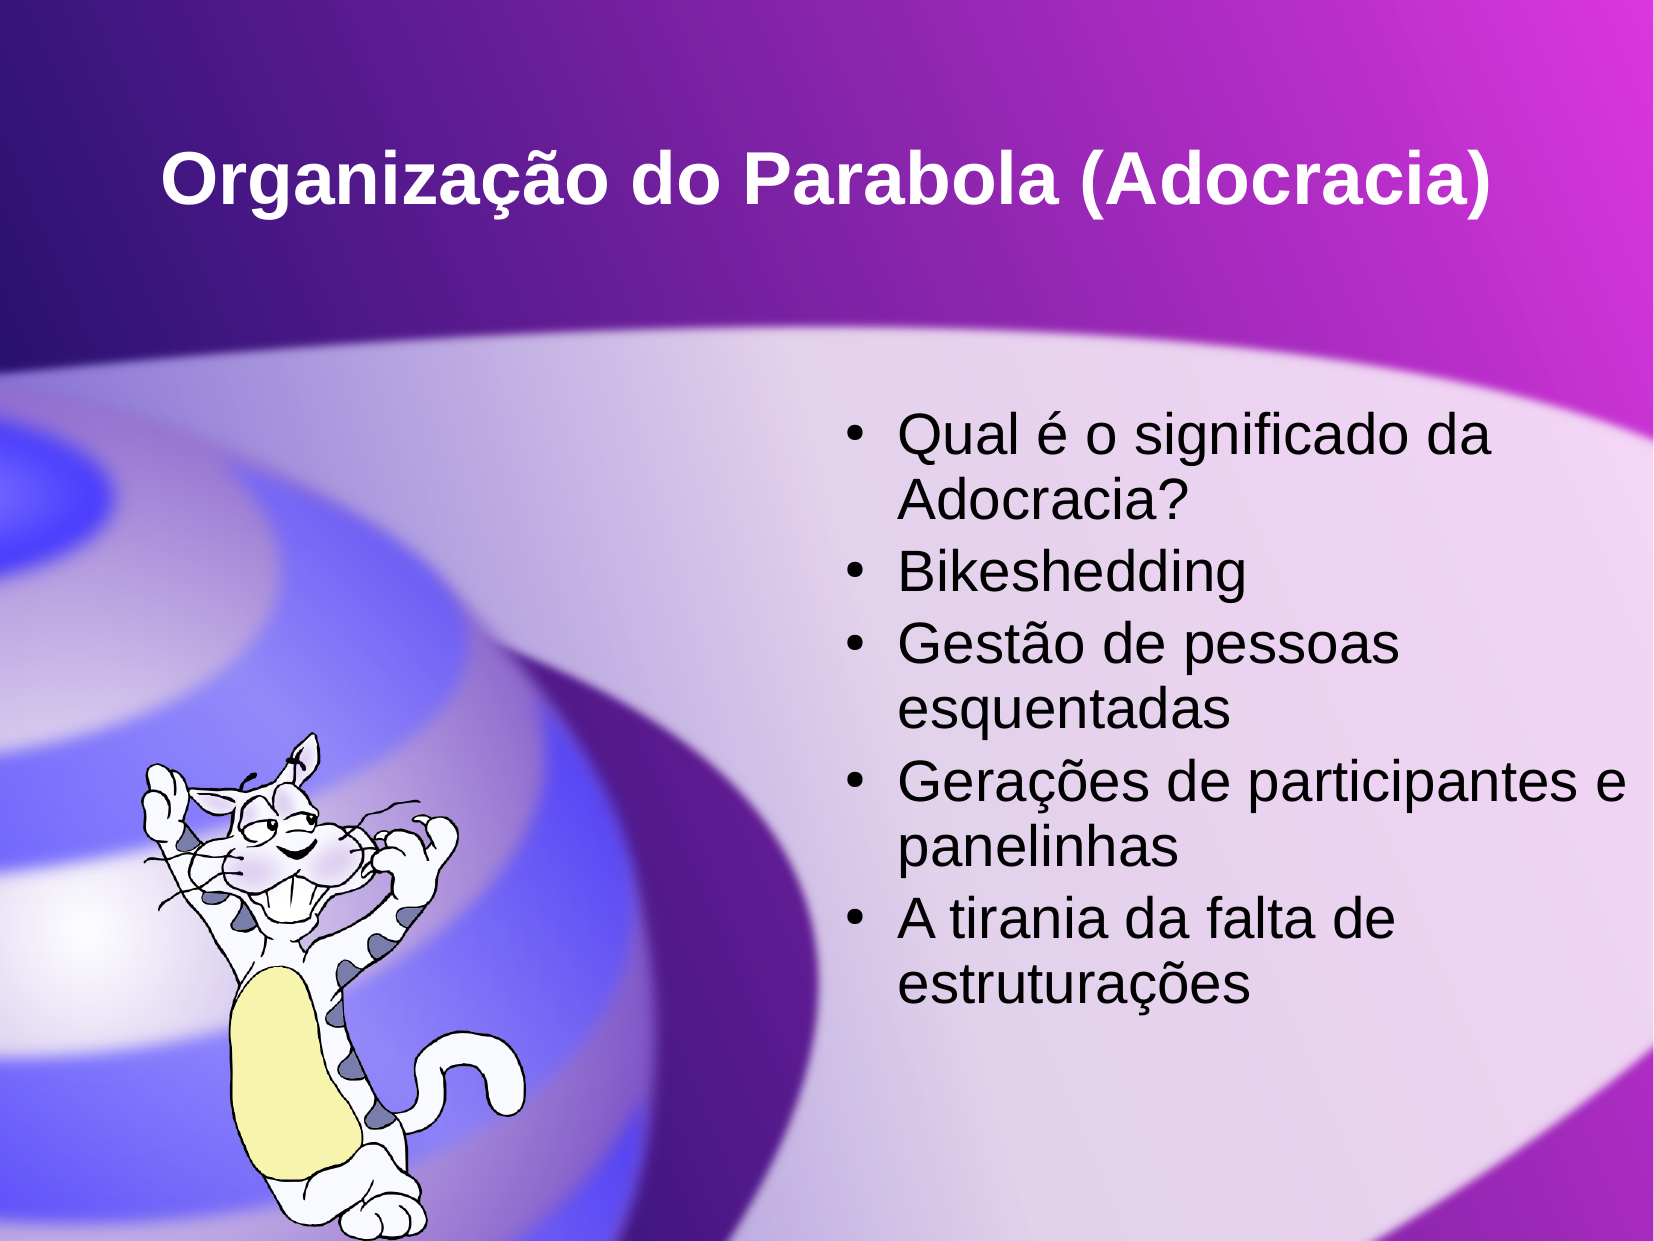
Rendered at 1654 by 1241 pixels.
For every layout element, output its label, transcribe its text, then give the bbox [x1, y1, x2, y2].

title Organização do Parabola (Adocracia) [82, 50, 1571, 308]
list Qual é o significado da Adocracia? Bikeshedding Gestão de pessoas esquentadas Gerações de participantes e panelinhas A tirania da falta de estruturações [826, 401, 1642, 1205]
picture [0, 0, 1654, 1241]
